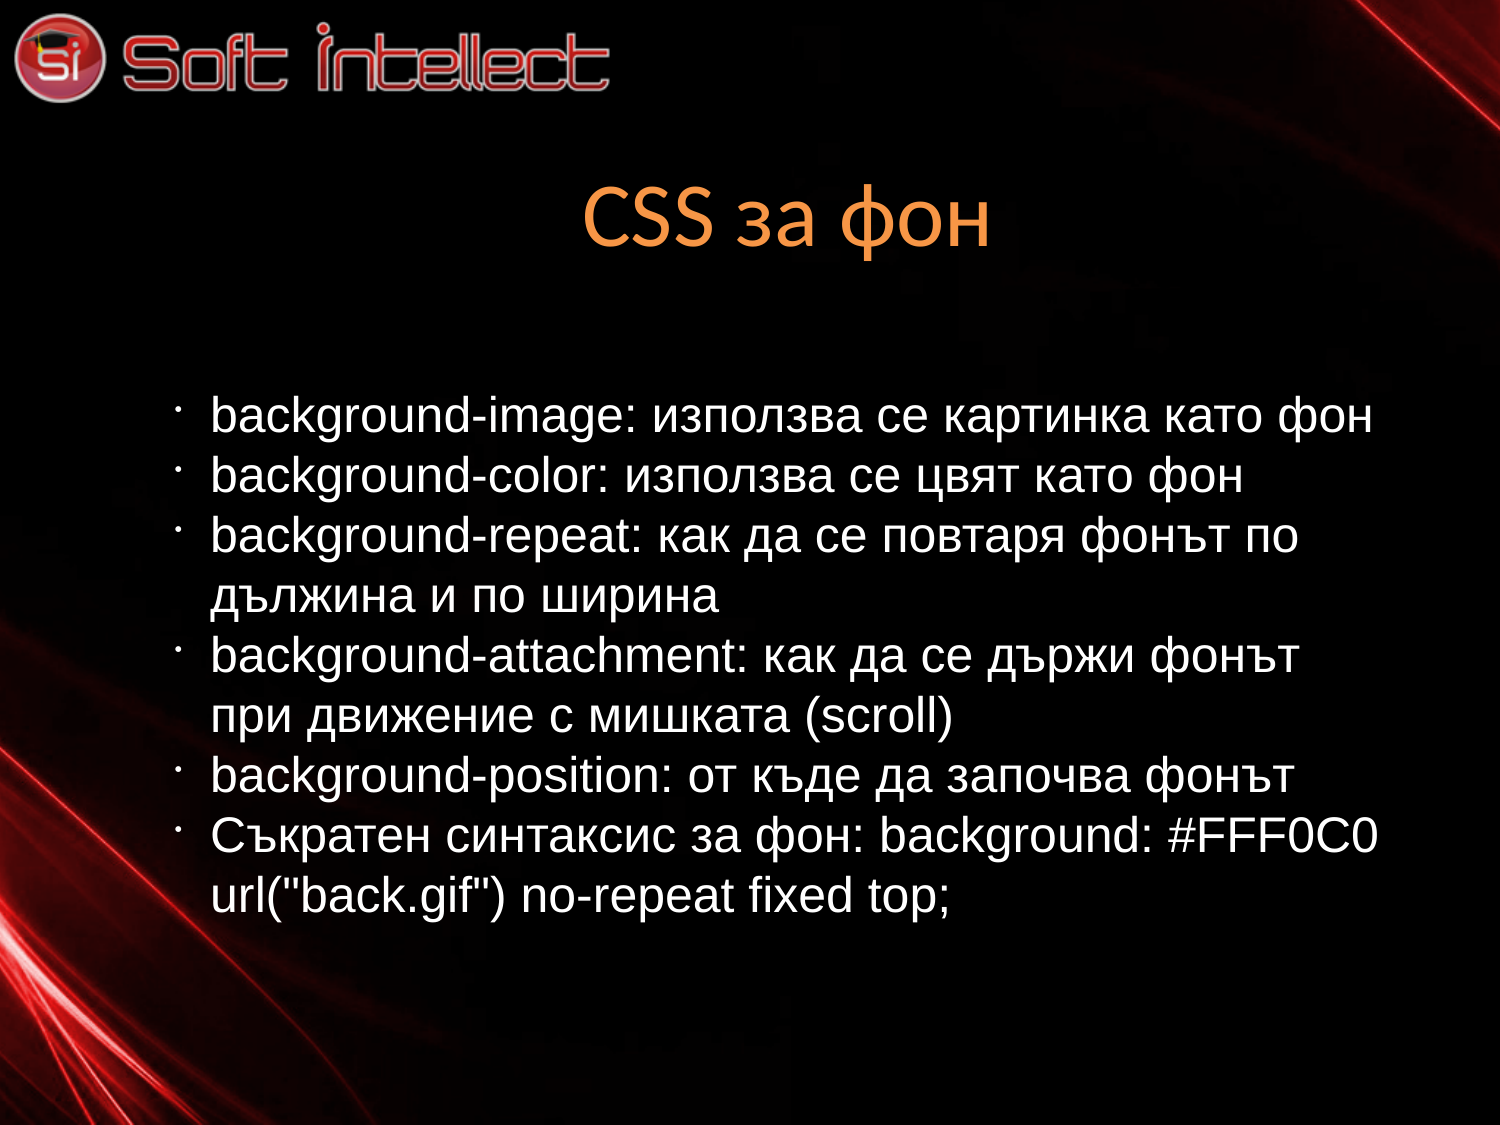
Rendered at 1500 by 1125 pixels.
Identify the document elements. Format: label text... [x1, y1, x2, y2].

picture [0, 0, 1500, 1125]
text_box CSS за фон [113, 116, 1464, 304]
text_box background-image: използва се картинка като фон background-color: използва се цвят като фон background-repeat: как да се повтаря фонът по дължина и по ширина background-attachment: как да се държи фонът при движение с мишката (scroll) background-position: от къде да започва фонът Съкратен синтаксис за фон: background: #FFF0C0 url("back.gif") no-repeat fixed top; [159, 375, 1410, 1097]
